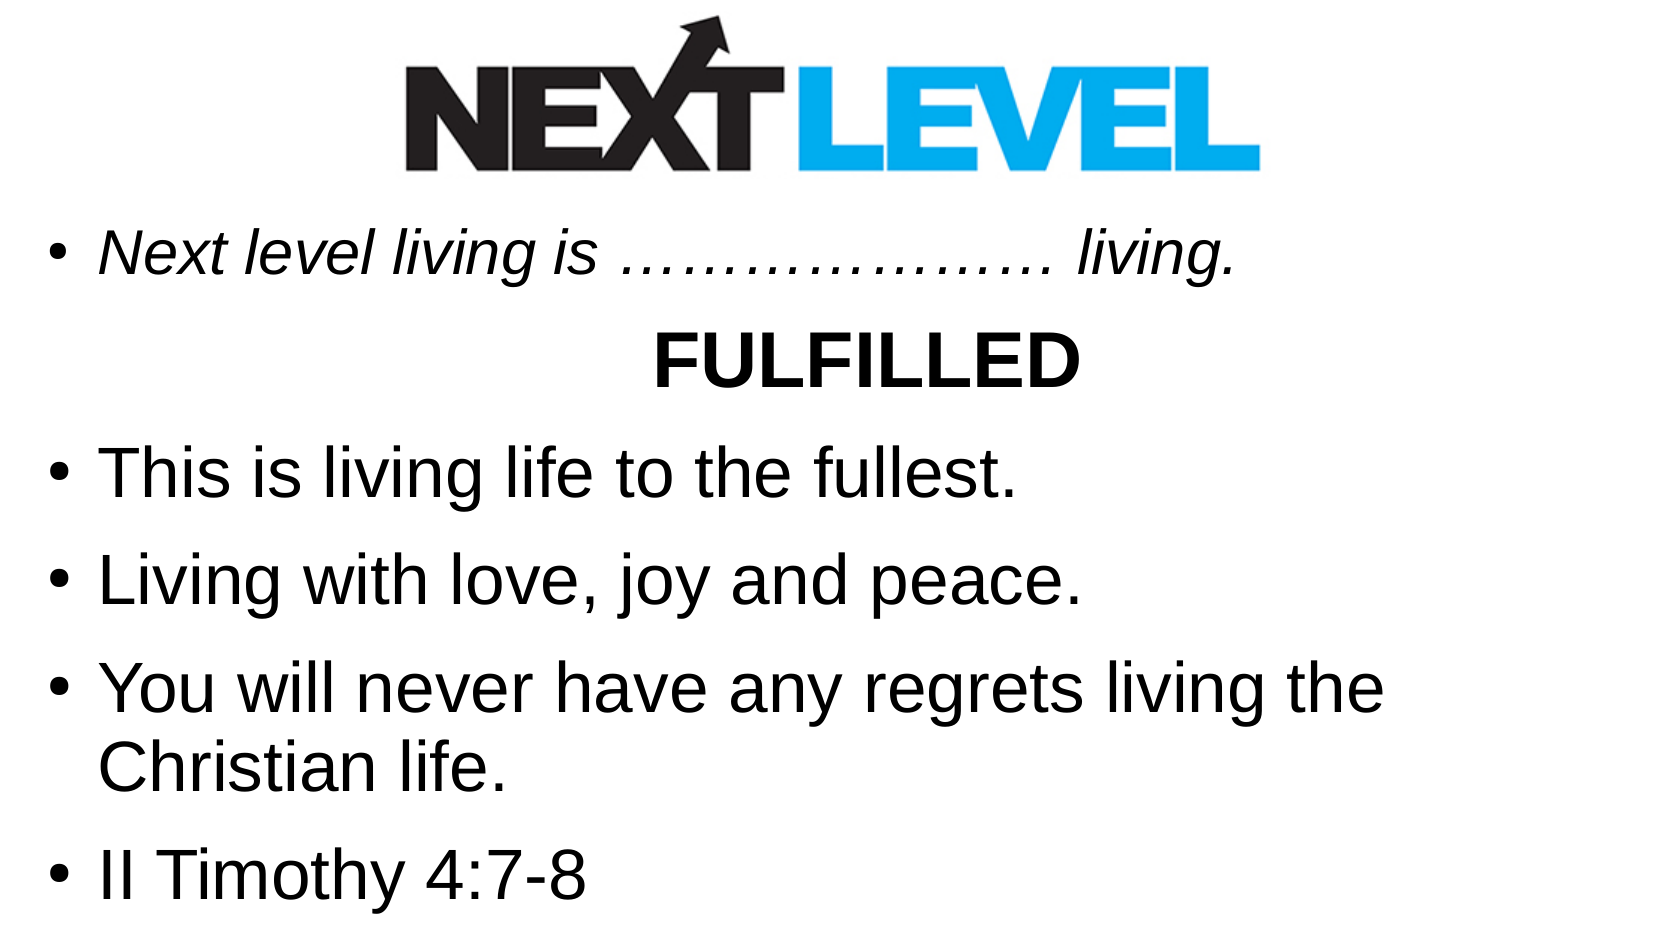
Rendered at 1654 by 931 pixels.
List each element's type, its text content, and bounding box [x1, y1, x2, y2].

list Next level living is ………………… living. FULFILLED This is living life to the fullest. Living with love, joy and peace. You will never have any regrets living the Christian life. II Timothy 4:7-8 [30, 217, 1621, 916]
picture [384, 11, 1282, 179]
